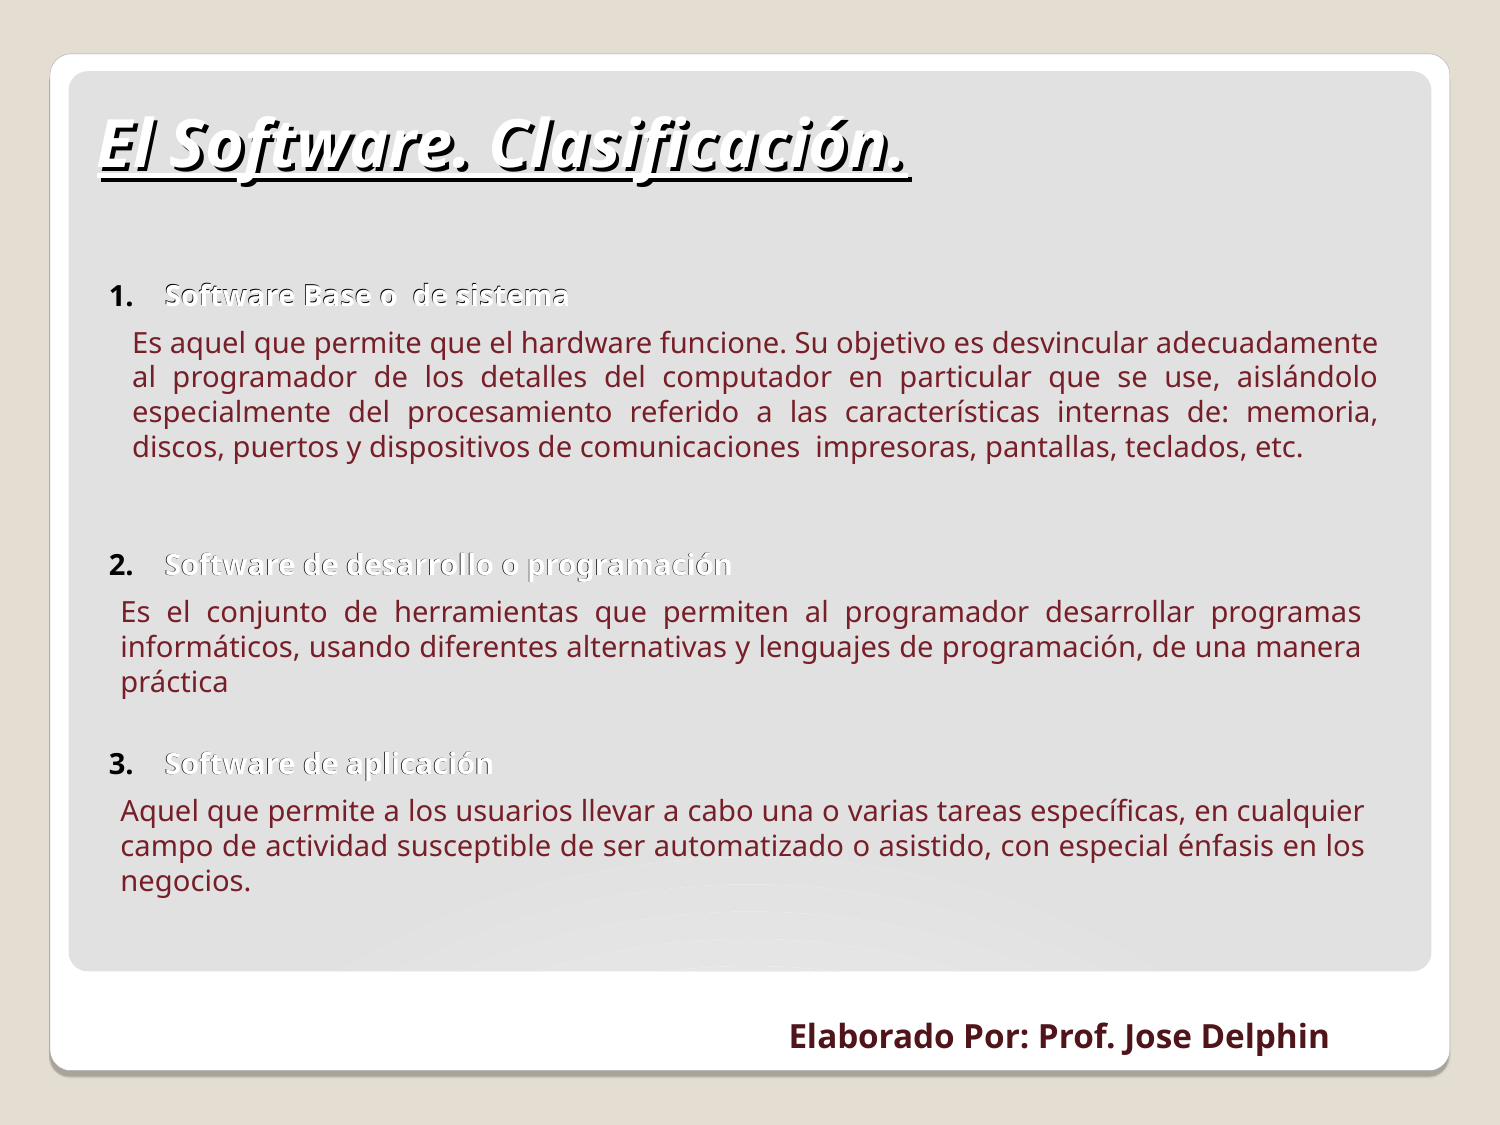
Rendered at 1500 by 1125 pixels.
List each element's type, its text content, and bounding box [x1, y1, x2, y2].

text_box Elaborado Por: Prof. Jose Delphin [773, 1002, 1430, 1063]
text_box Software de aplicación [94, 738, 715, 788]
text_box Aquel que permite a los usuarios llevar a cabo una o varias tareas específicas, en cualquier campo de actividad susceptible de ser automatizado o asistido, con especial énfasis en los negocios. [105, 785, 1395, 905]
text_box Es aquel que permite que el hardware funcione. Su objetivo es desvincular adecuadamente al programador de los detalles del computador en particular que se use, aislándolo especialmente del procesamiento referido a las características internas de: memoria, discos, puertos y dispositivos de comunicaciones impresoras, pantallas, teclados, etc. [117, 316, 1395, 471]
text_box El Software. Clasificación. [82, 94, 923, 189]
text_box Software de desarrollo o programación [94, 539, 879, 589]
text_box Software Base o de sistema [94, 269, 703, 320]
text_box Es el conjunto de herramientas que permiten al programador desarrollar programas informáticos, usando diferentes alternativas y lenguajes de programación, de una manera práctica [105, 586, 1406, 706]
